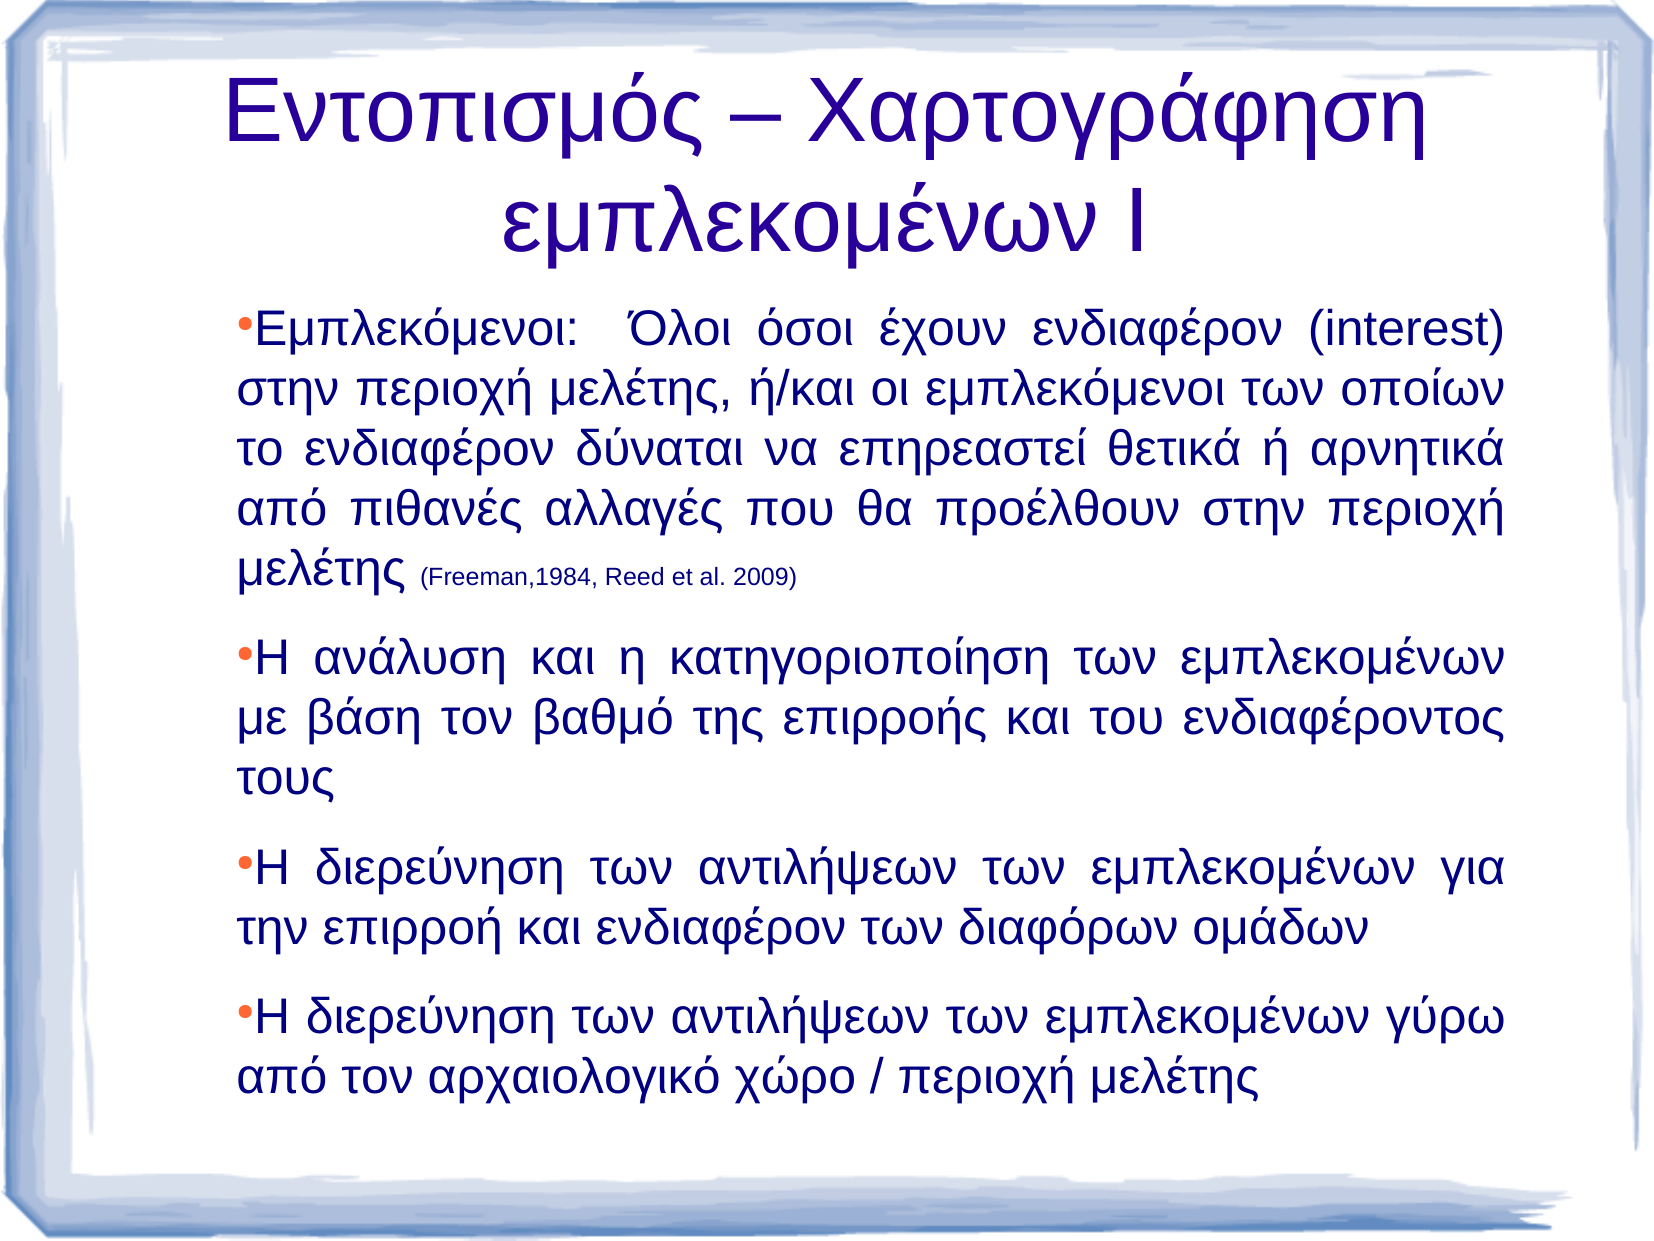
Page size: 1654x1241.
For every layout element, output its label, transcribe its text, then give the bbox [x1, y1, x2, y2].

title Εντοπισμός – Χαρτογράφηση εμπλεκομένων Ι [82, 49, 1571, 257]
list Εμπλεκόμενοι: Όλοι όσοι έχουν ενδιαφέρον (interest) στην περιοχή μελέτης, ή/και οι εμπλεκόμενοι των οποίων το ενδιαφέρον δύναται να επηρεαστεί θετικά ή αρνητικά από πιθανές αλλαγές που θα προέλθουν στην περιοχή μελέτης (Freeman,1984, Reed et al. 2009) Η ανάλυση και η κατηγοριοποίηση των εμπλεκομένων με βάση τον βαθμό της επιρροής και του ενδιαφέροντος τους Η διερεύνηση των αντιλήψεων των εμπλεκομένων για την επιρροή και ενδιαφέρον των διαφόρων ομάδων Η διερεύνηση των αντιλήψεων των εμπλεκομένων γύρω από τον αρχαιολογικό χώρο / περιοχή μελέτης [236, 295, 1506, 1128]
